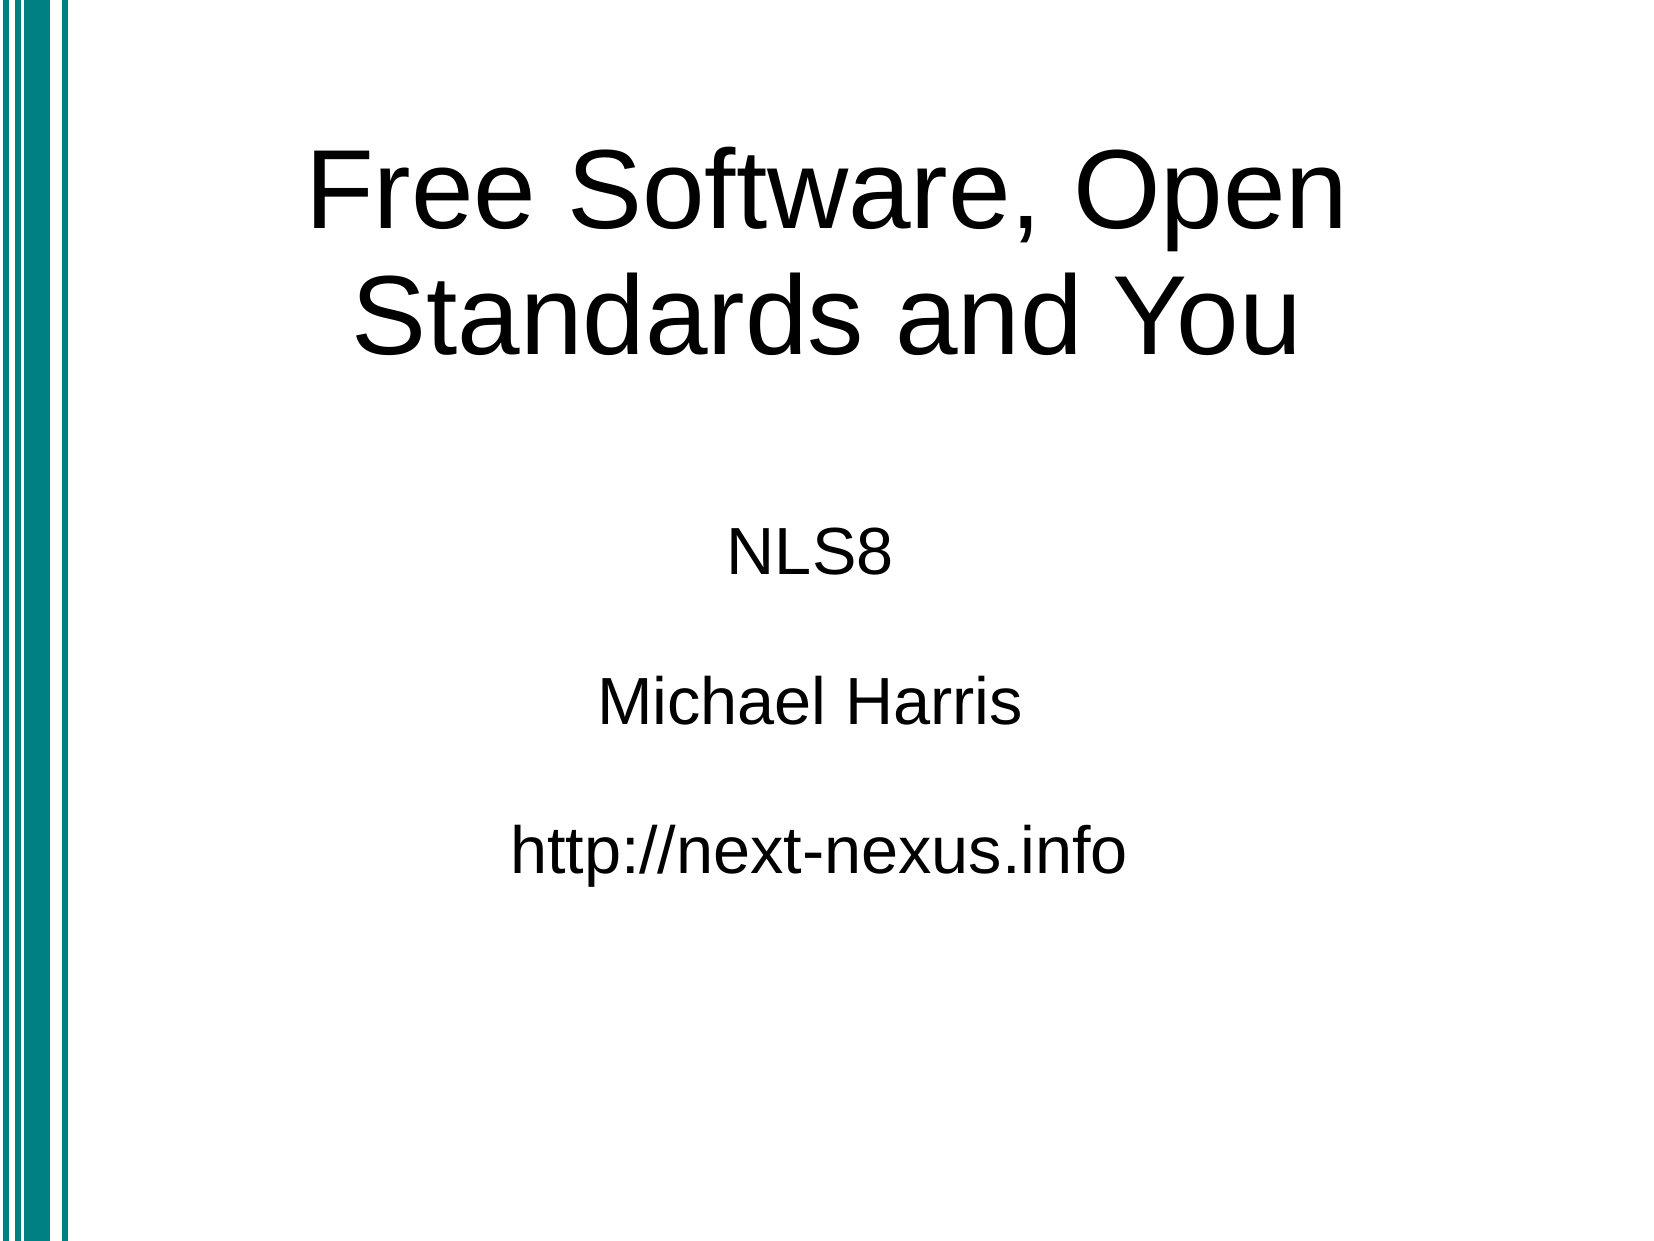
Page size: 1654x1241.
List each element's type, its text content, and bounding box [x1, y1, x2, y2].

title Free Software, Open Standards and You [82, 126, 1571, 378]
subtitle NLS8 Michael Harris http://next-nexus.info [82, 378, 1538, 1099]
